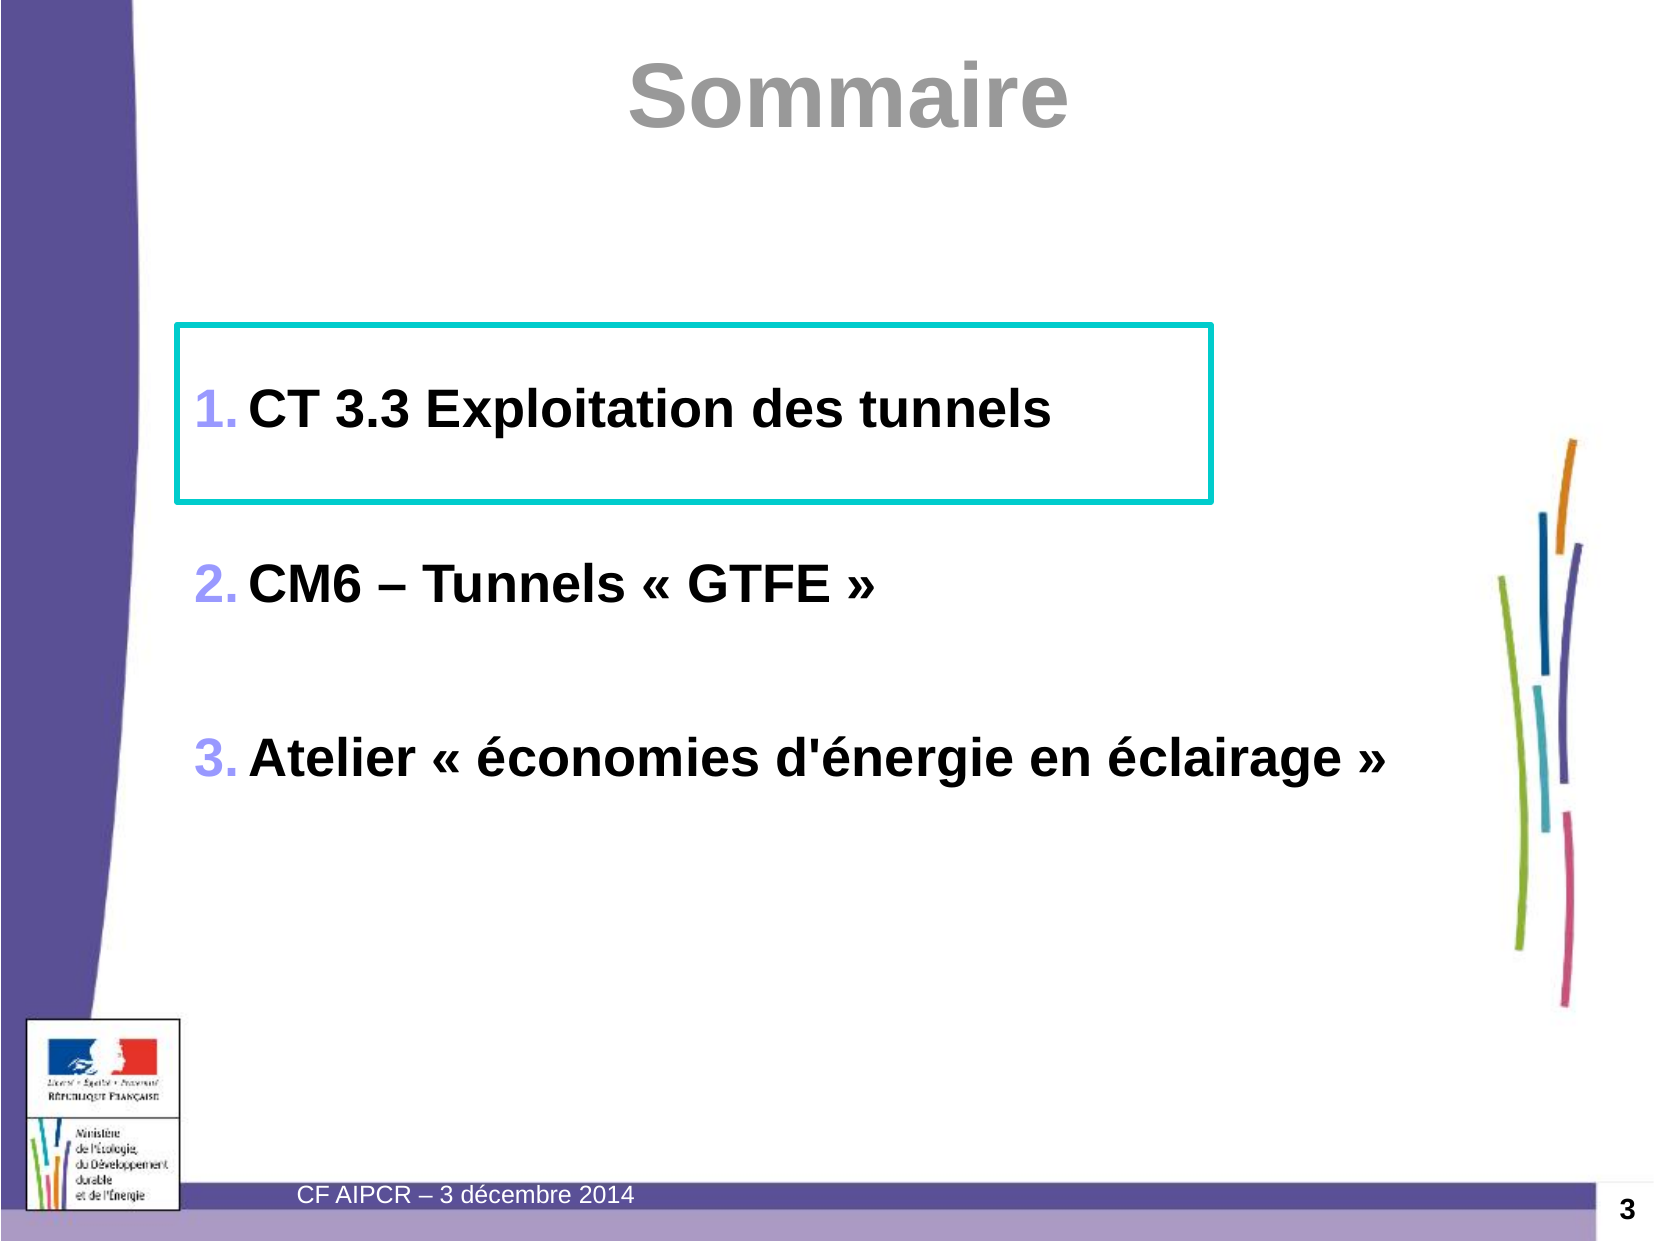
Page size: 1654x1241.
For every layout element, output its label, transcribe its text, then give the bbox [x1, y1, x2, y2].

text_box [177, 324, 1211, 502]
list CT 3.3 Exploitation des tunnels CM6 – Tunnels « GTFE » Atelier « économies d'énergie en éclairage » [177, 288, 1565, 1093]
title Sommaire [88, 0, 1577, 193]
text_box CF AIPCR – 3 décembre 2014 [296, 1181, 680, 1210]
picture [1, 0, 1654, 1241]
